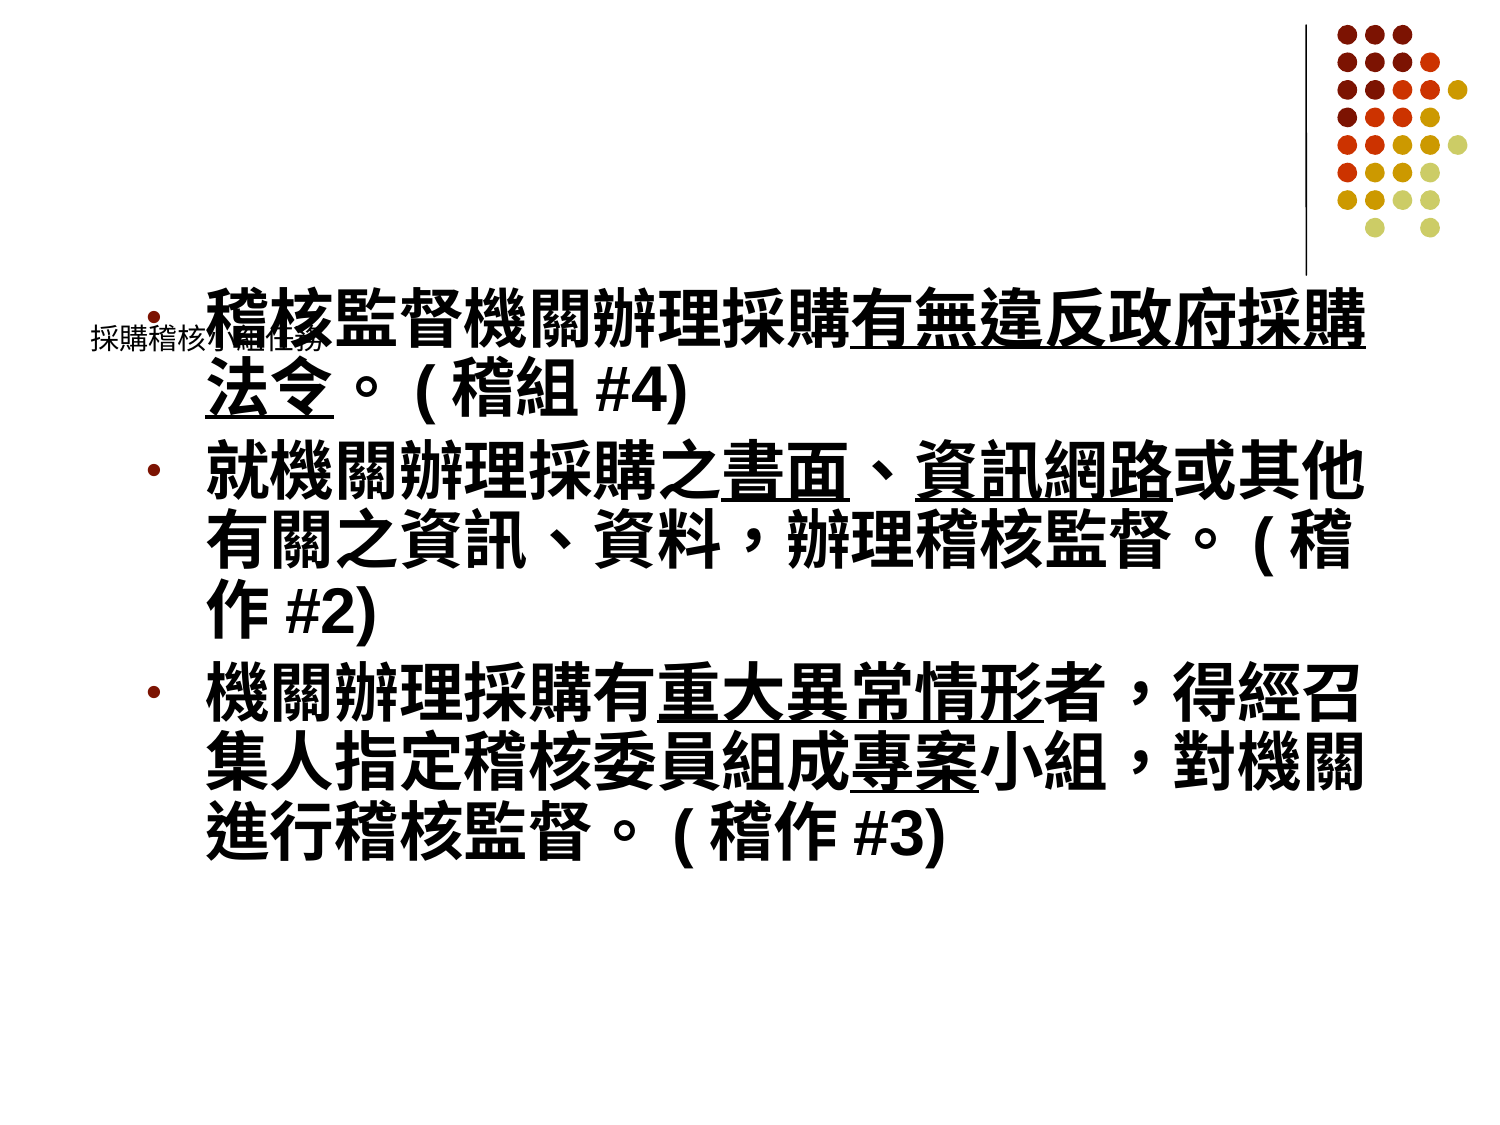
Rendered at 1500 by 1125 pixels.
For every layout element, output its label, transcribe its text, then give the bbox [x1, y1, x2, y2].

title 採購稽核小組任務 [74, 20, 1313, 233]
list 稽核監督機關辦理採購有無違反政府採購法令。(稽組#4) 就機關辦理採購之書面、資訊網路或其他有關之資訊、資料，辦理稽核監督。(稽作#2) 機關辦理採購有重大異常情形者，得經召集人指定稽核委員組成專案小組，對機關進行稽核監督。(稽作#3) [76, 278, 1427, 1003]
